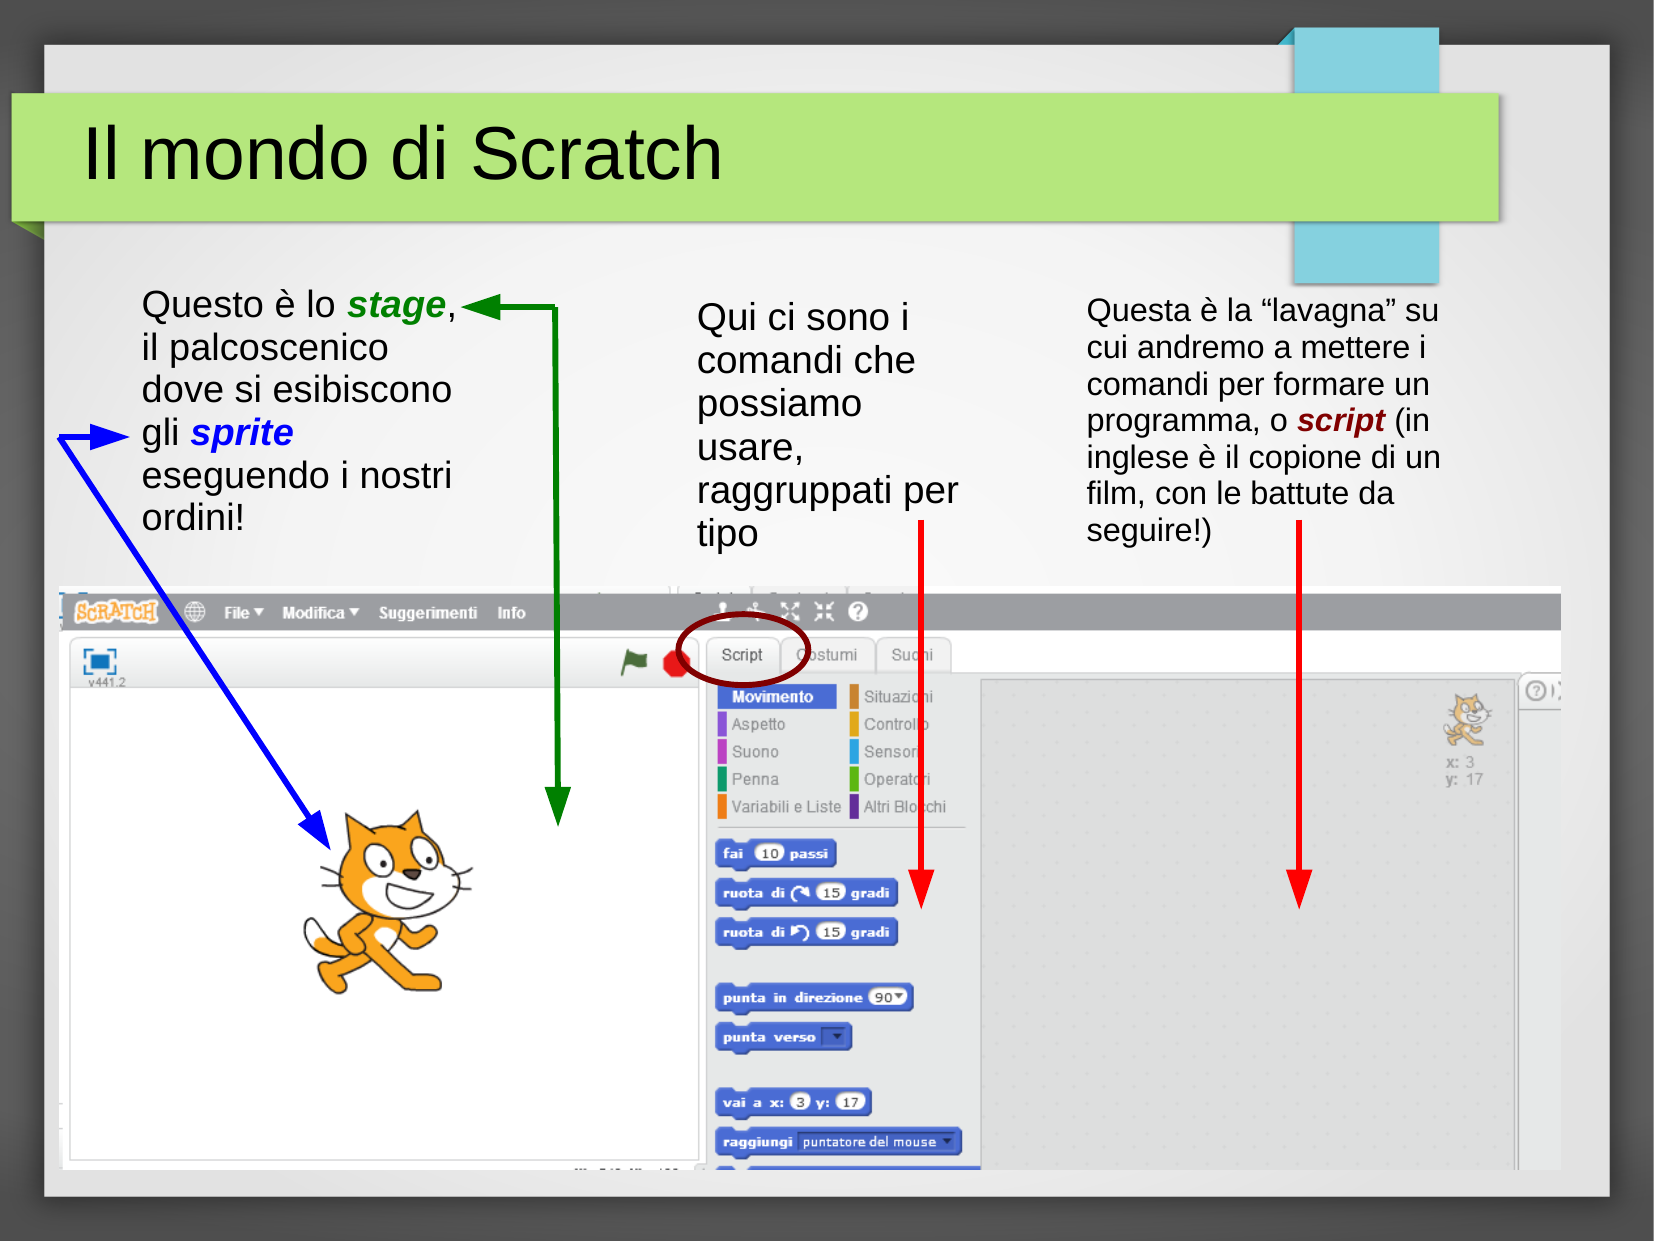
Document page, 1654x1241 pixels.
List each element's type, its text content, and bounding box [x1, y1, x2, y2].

list Questo è lo stage, il palcoscenico dove si esibiscono gli sprite eseguendo i nostri ordini! [141, 283, 461, 544]
list Questa è la “lavagna” su cui andremo a mettere i comandi per formare un programma, o script (in inglese è il copione di un film, con le battute da seguire!) [1086, 292, 1477, 553]
list Qui ci sono i comandi che possiamo usare, raggruppati per tipo [696, 295, 981, 556]
picture [0, 0, 1654, 1241]
title Il mondo di Scratch [82, 94, 1264, 213]
